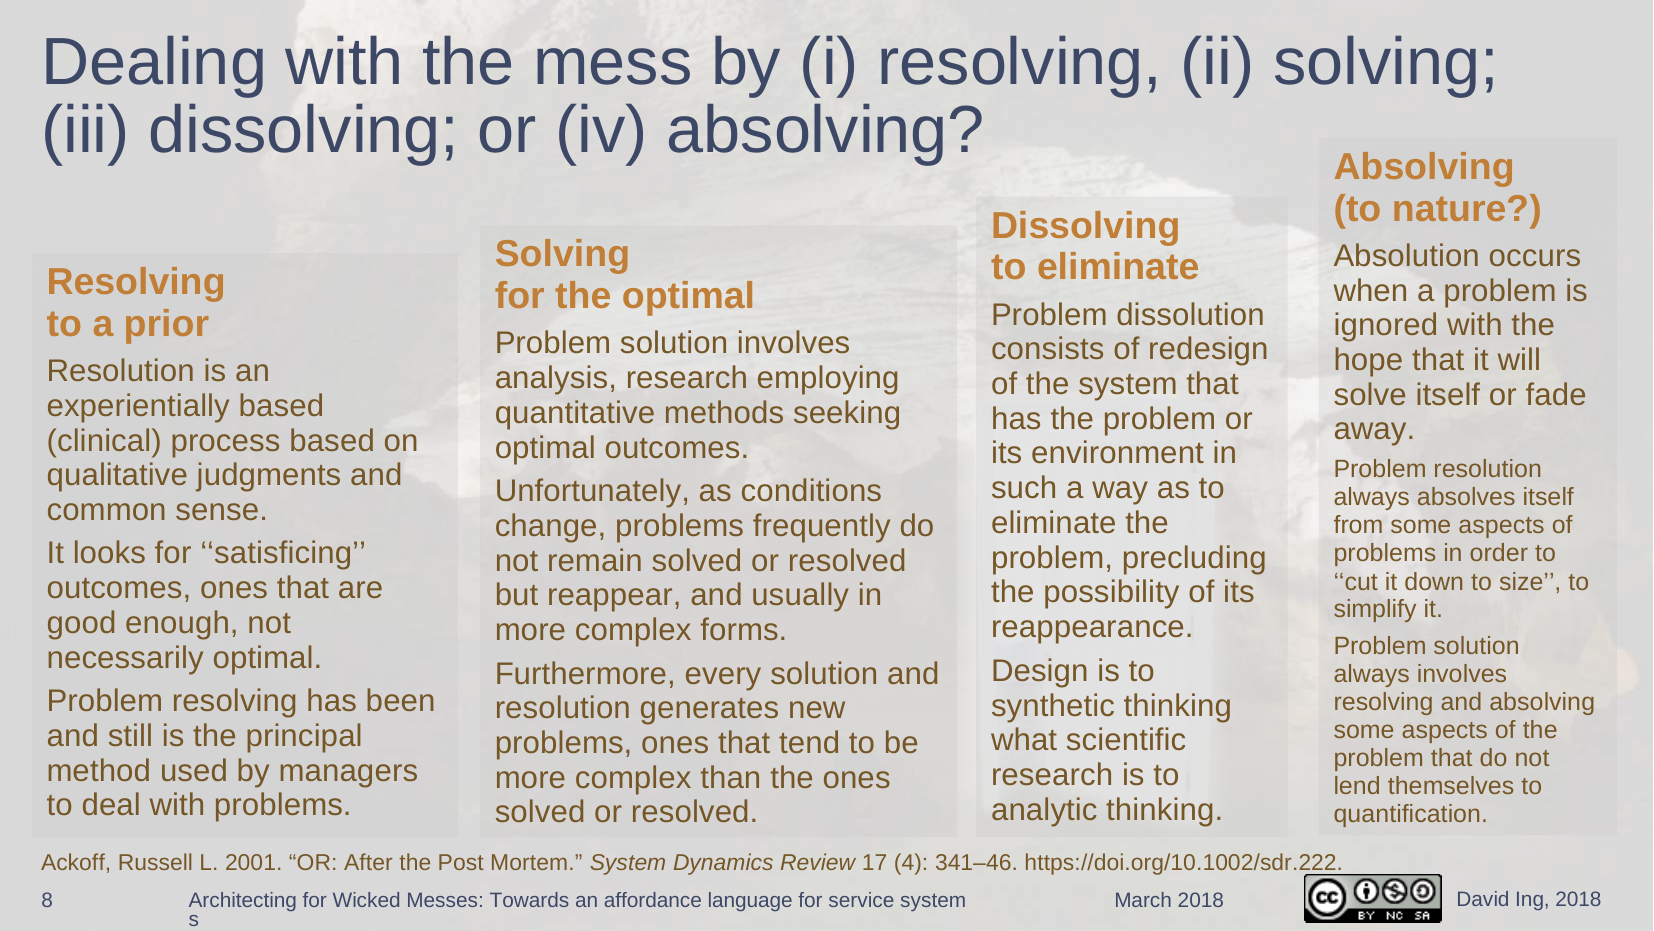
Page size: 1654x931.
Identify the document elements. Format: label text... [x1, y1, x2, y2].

text_box Ackoff, Russell L. 2001. “OR: After the Post Mortem.” System Dynamics Review 17 (4): 341–46. https://doi.org/10.1002/sdr.222. [26, 842, 1558, 883]
title Dealing with the mess by (i) resolving, (ii) solving; (iii) dissolving; or (iv) absolving? [41, 30, 1613, 166]
picture [1304, 883, 1442, 923]
text_box Dissolving to eliminate Problem dissolution consists of redesign of the system that has the problem or its environment in such a way as to eliminate the problem, precluding the possibility of its reappearance. Design is to synthetic thinking what scientific research is to analytic thinking. [976, 196, 1288, 837]
text_box Solving for the optimal Problem solution involves analysis, research employing quantitative methods seeking optimal outcomes. Unfortunately, as conditions change, problems frequently do not remain solved or resolved but reappear, and usually in more complex forms. Furthermore, every solution and resolution generates new problems, ones that tend to be more complex than the ones solved or resolved. [0, 0, 1653, 931]
text_box Resolving to a prior Resolution is an experientially based (clinical) process based on qualitative judgments and common sense. It looks for ‘‘satisficing’’ outcomes, ones that are good enough, not necessarily optimal. Problem resolving has been and still is the principal method used by managers to deal with problems. [31, 253, 458, 837]
text_box Absolving (to nature?) Absolution occurs when a problem is ignored with the hope that it will solve itself or fade away. Problem resolution always absolves itself from some aspects of problems in order to ‘‘cut it down to size’’, to simplify it. Problem solution always involves resolving and absolving some aspects of the problem that do not lend themselves to quantification. [1318, 137, 1618, 836]
